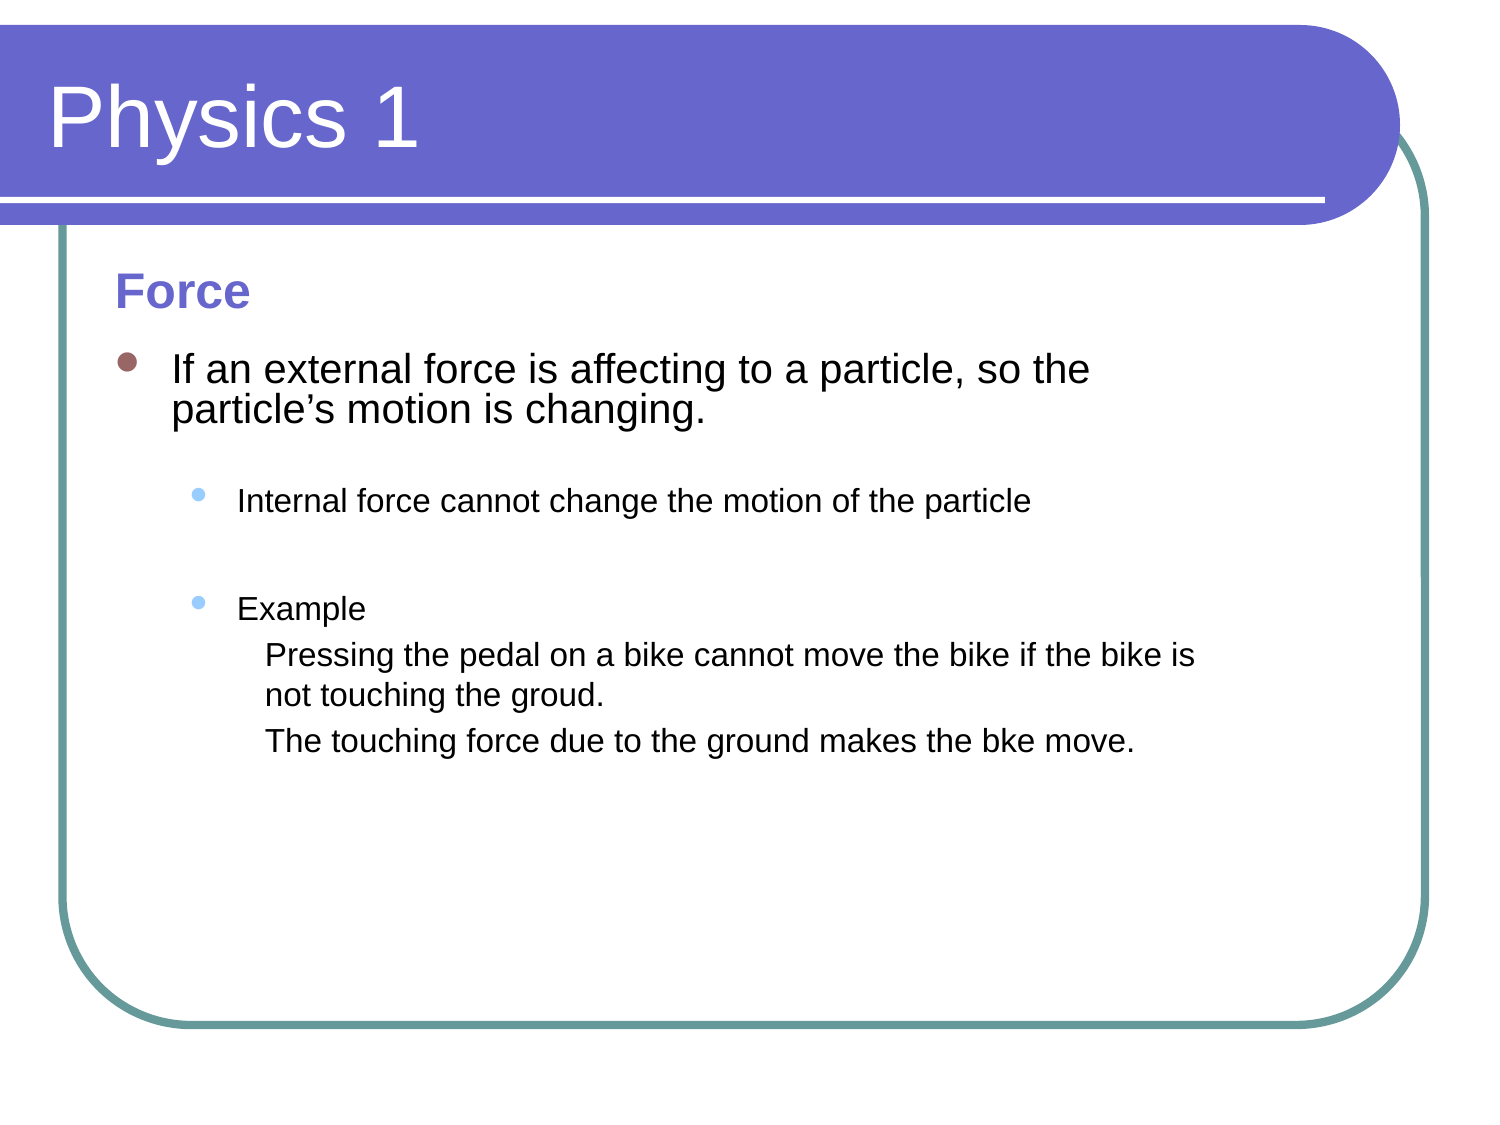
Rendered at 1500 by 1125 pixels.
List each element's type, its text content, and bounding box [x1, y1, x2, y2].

title Physics 1 [32, 37, 1347, 188]
list Force If an external force is affecting to a particle, so the particle’s motion is changing. Internal force cannot change the motion of the particle Example Pressing the pedal on a bike cannot move the bike if the bike is not touching the groud. The touching force due to the ground makes the bke move. [99, 262, 1235, 1012]
